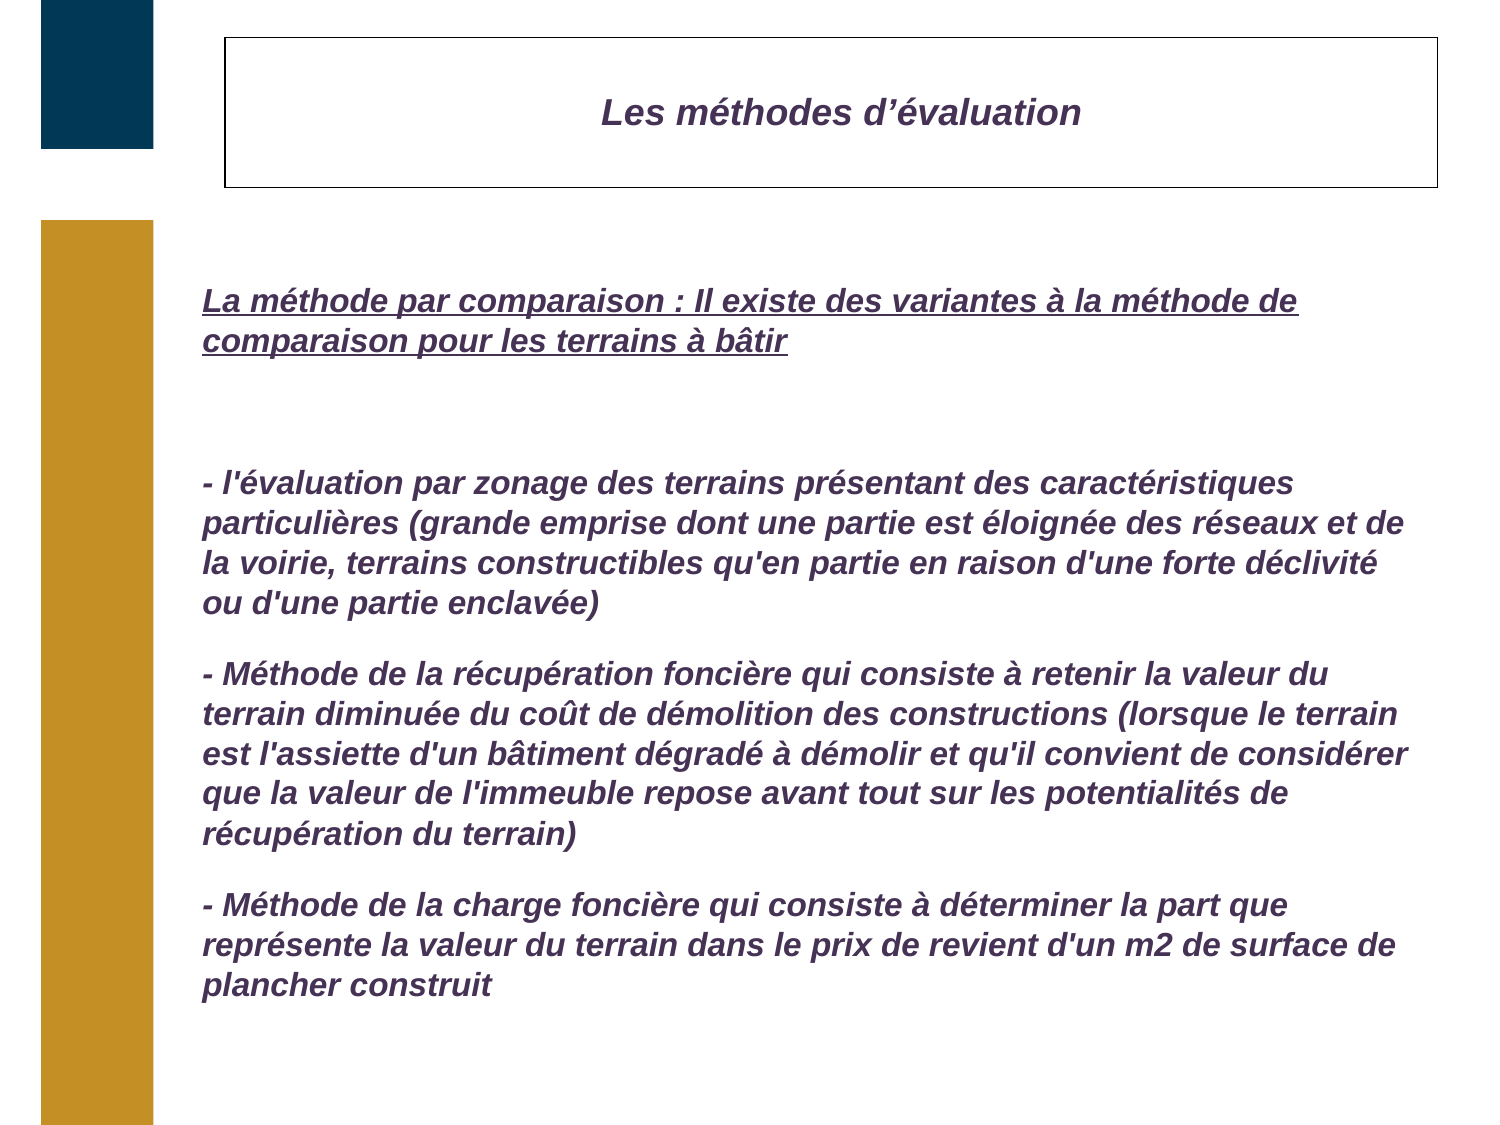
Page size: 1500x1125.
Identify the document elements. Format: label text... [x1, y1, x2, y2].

text_box Les méthodes d’évaluation [225, 37, 1438, 188]
text_box La méthode par comparaison : Il existe des variantes à la méthode de comparaison pour les terrains à bâtir - l'évaluation par zonage des terrains présentant des caractéristiques particulières (grande emprise dont une partie est éloignée des réseaux et de la voirie, terrains constructibles qu'en partie en raison d'une forte déclivité ou d'une partie enclavée) - Méthode de la récupération foncière qui consiste à retenir la valeur du terrain diminuée du coût de démolition des constructions (lorsque le terrain est l'assiette d'un bâtiment dégradé à démolir et qu'il convient de considérer que la valeur de l'immeuble repose avant tout sur les potentialités de récupération du terrain) - Méthode de la charge foncière qui consiste à déterminer la part que représente la valeur du terrain dans le prix de revient d'un m2 de surface de plancher construit [187, 199, 1438, 1082]
